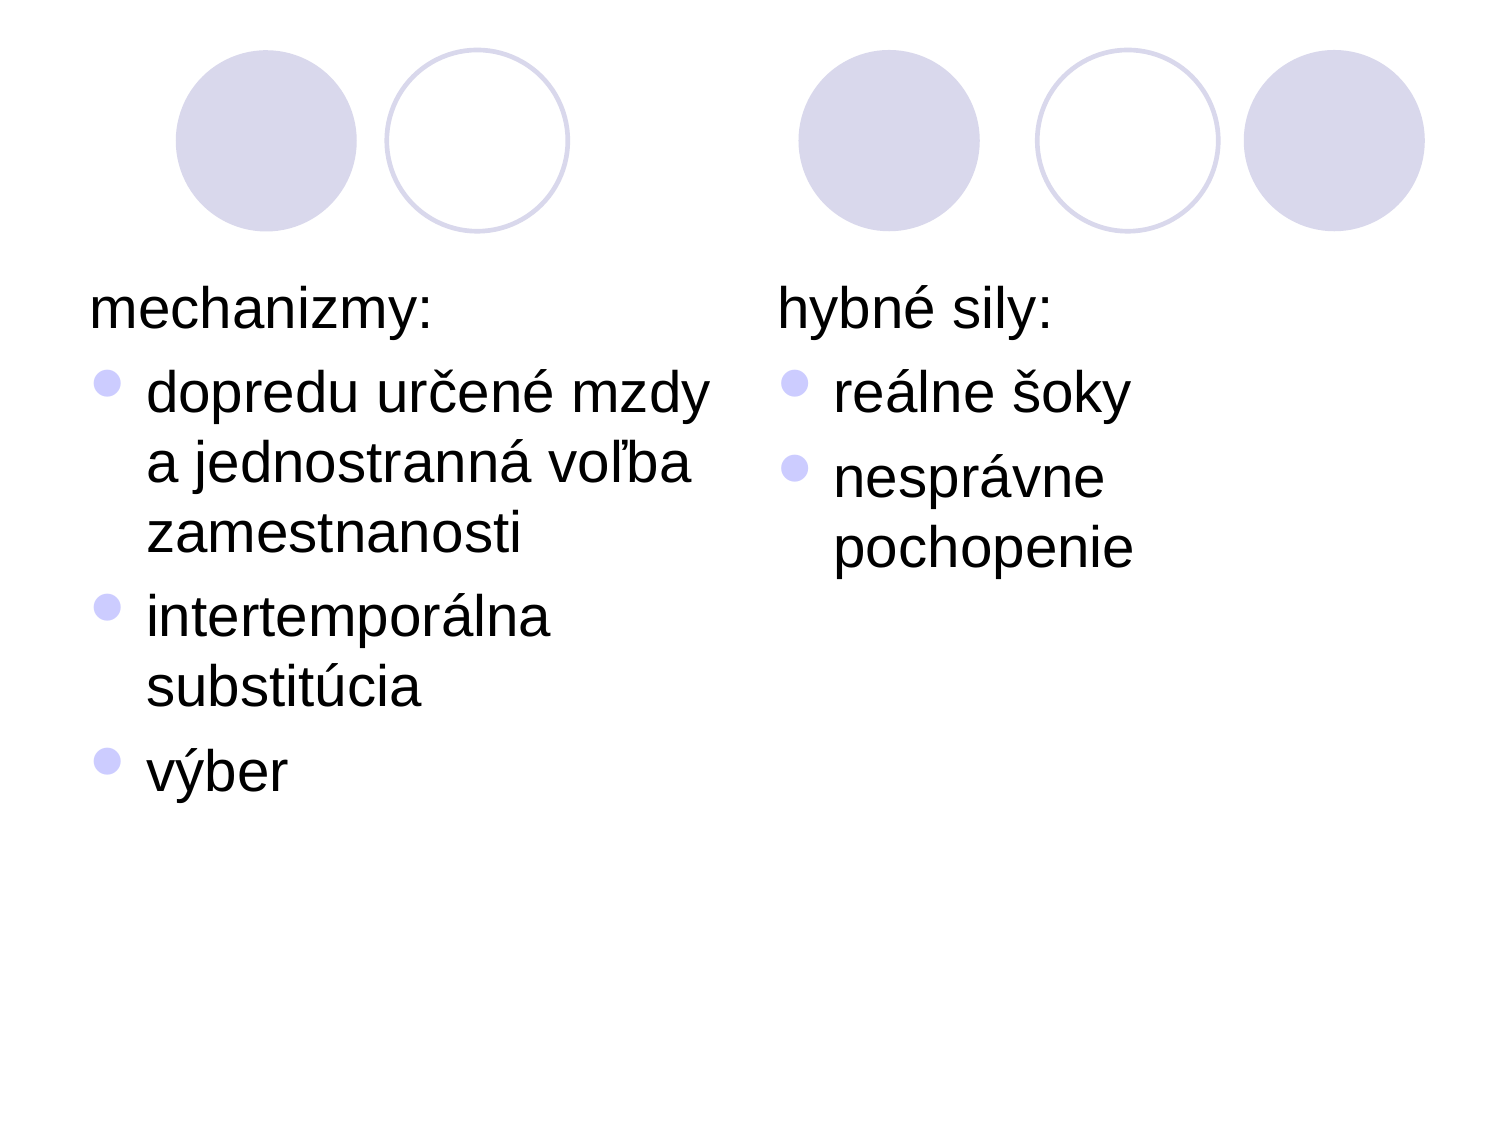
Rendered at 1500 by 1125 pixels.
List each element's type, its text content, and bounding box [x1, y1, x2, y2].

list mechanizmy: dopredu určené mzdy a jednostranná voľba zamestnanosti intertemporálna substitúcia výber [75, 262, 738, 1006]
list hybné sily: reálne šoky nesprávne pochopenie [762, 262, 1426, 1006]
